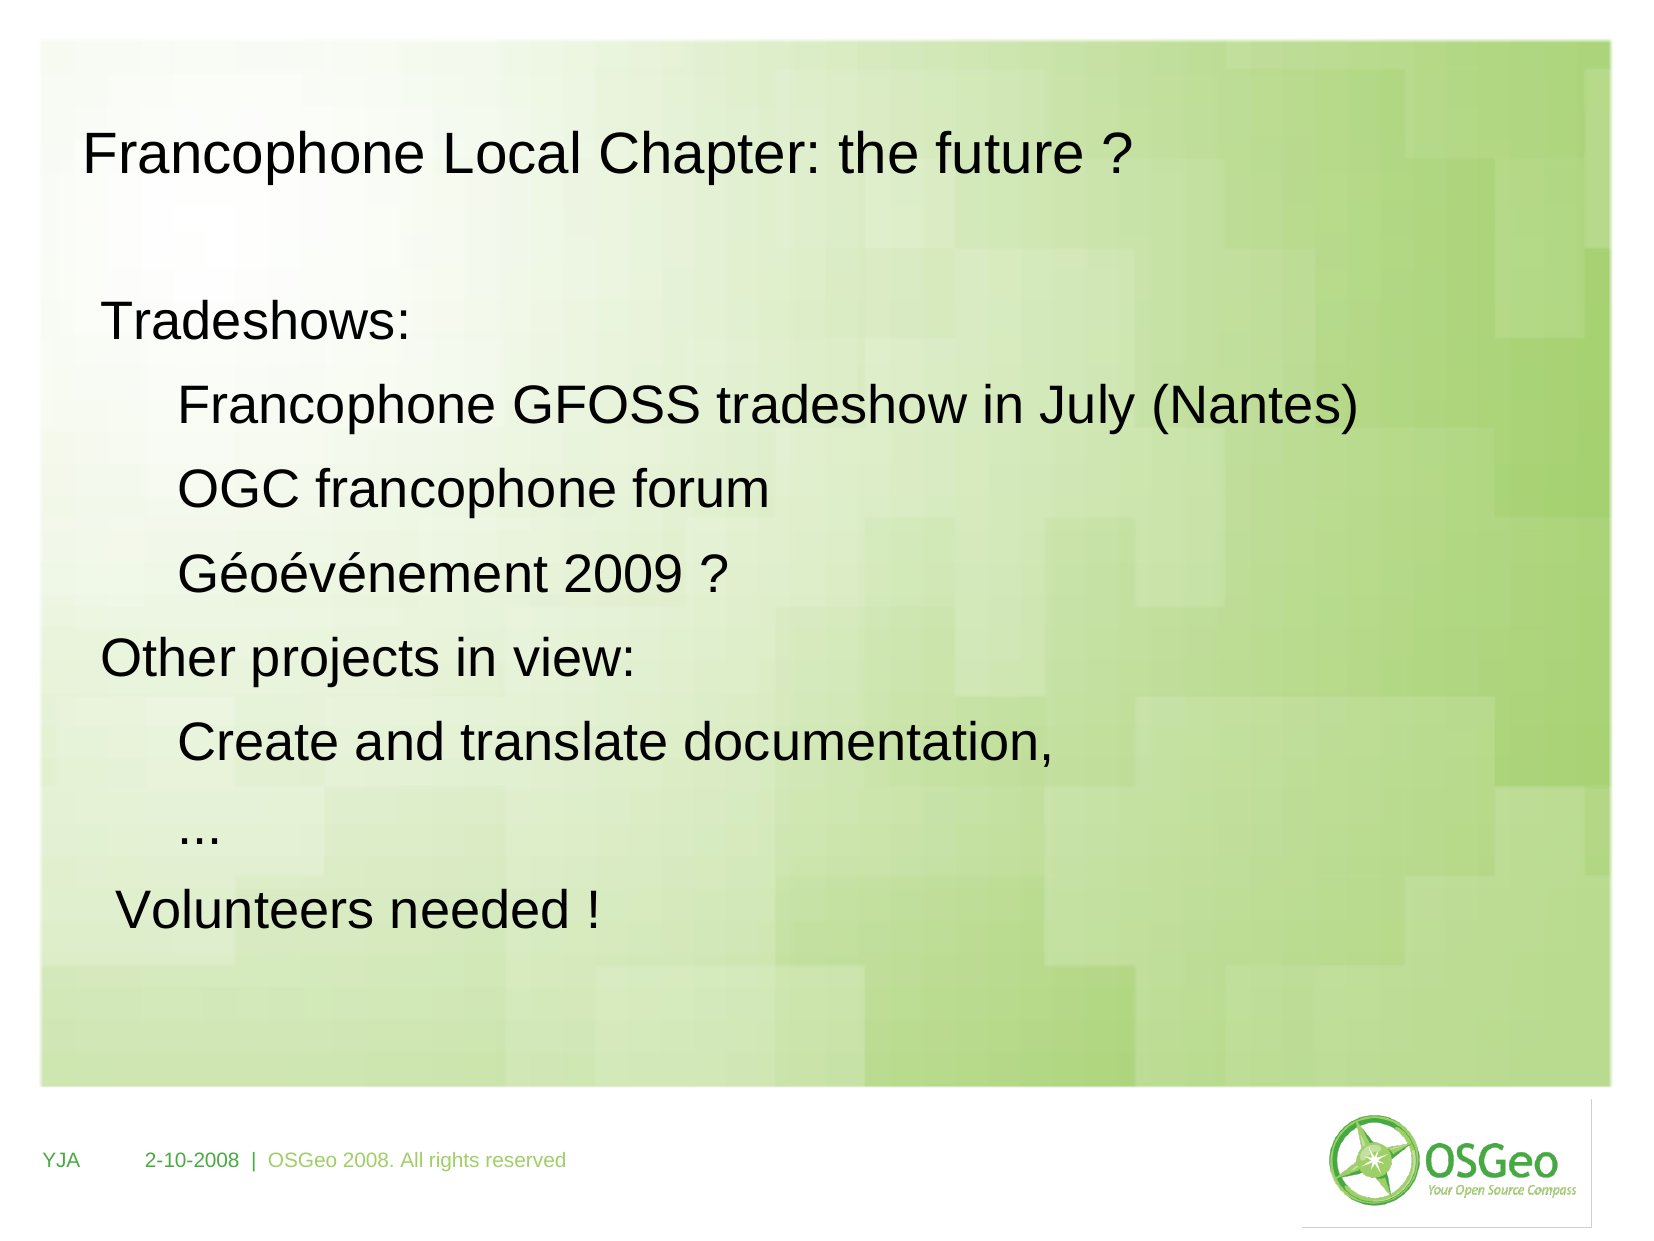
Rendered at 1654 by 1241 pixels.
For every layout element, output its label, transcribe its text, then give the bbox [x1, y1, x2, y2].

list Tradeshows: Francophone GFOSS tradeshow in July (Nantes) OGC francophone forum Géoévénement 2009 ? Other projects in view: Create and translate documentation, ... Volunteers needed ! [82, 290, 1571, 1094]
picture [0, 1, 1654, 1239]
title Francophone Local Chapter: the future ? [82, 56, 1571, 250]
